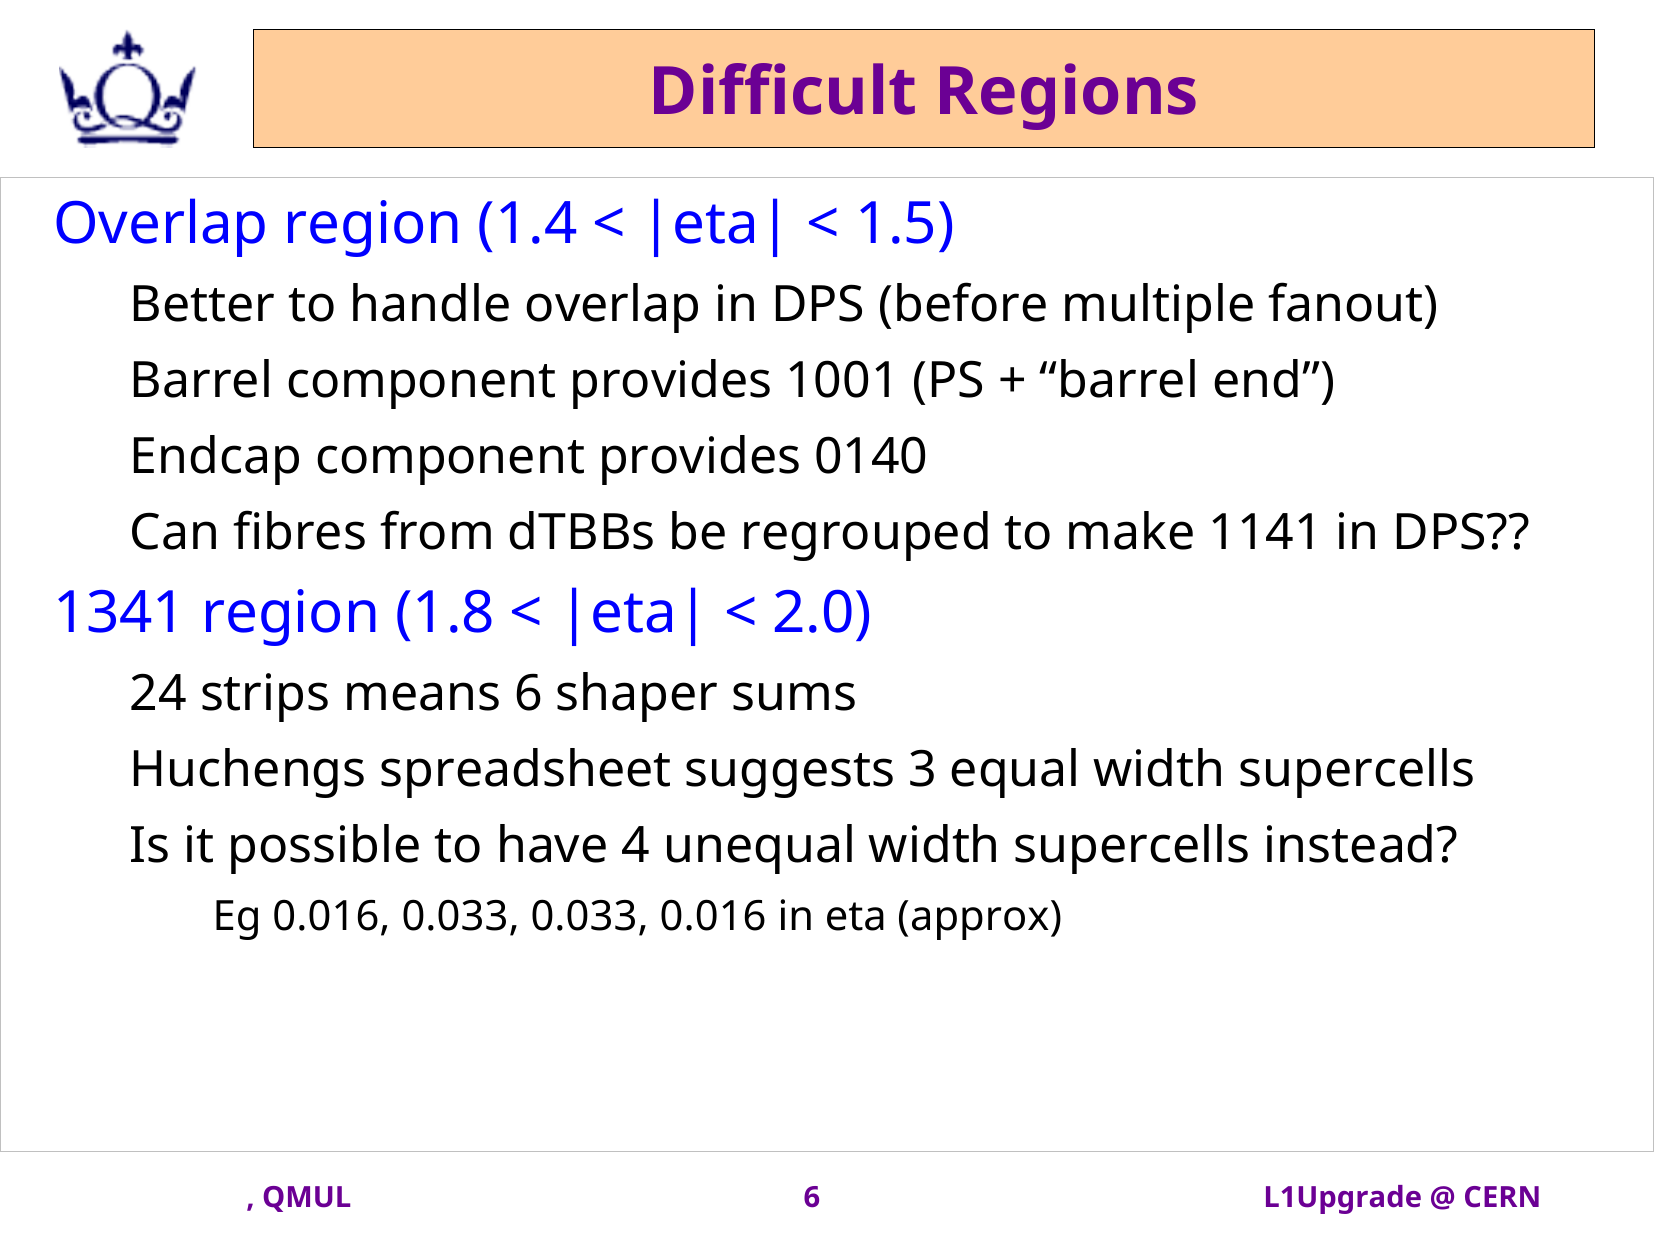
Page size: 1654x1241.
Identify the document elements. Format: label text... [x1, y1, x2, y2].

picture [59, 29, 200, 148]
title Difficult Regions [253, 29, 1595, 148]
list Overlap region (1.4 < |eta| < 1.5) Better to handle overlap in DPS (before multiple fanout) Barrel component provides 1001 (PS + “barrel end”) Endcap component provides 0140 Can fibres from dTBBs be regrouped to make 1141 in DPS?? 1341 region (1.8 < |eta| < 2.0) 24 strips means 6 shaper sums Huchengs spreadsheet suggests 3 equal width supercells Is it possible to have 4 unequal width supercells instead? Eg 0.016, 0.033, 0.033, 0.016 in eta (approx) [35, 186, 1629, 1127]
